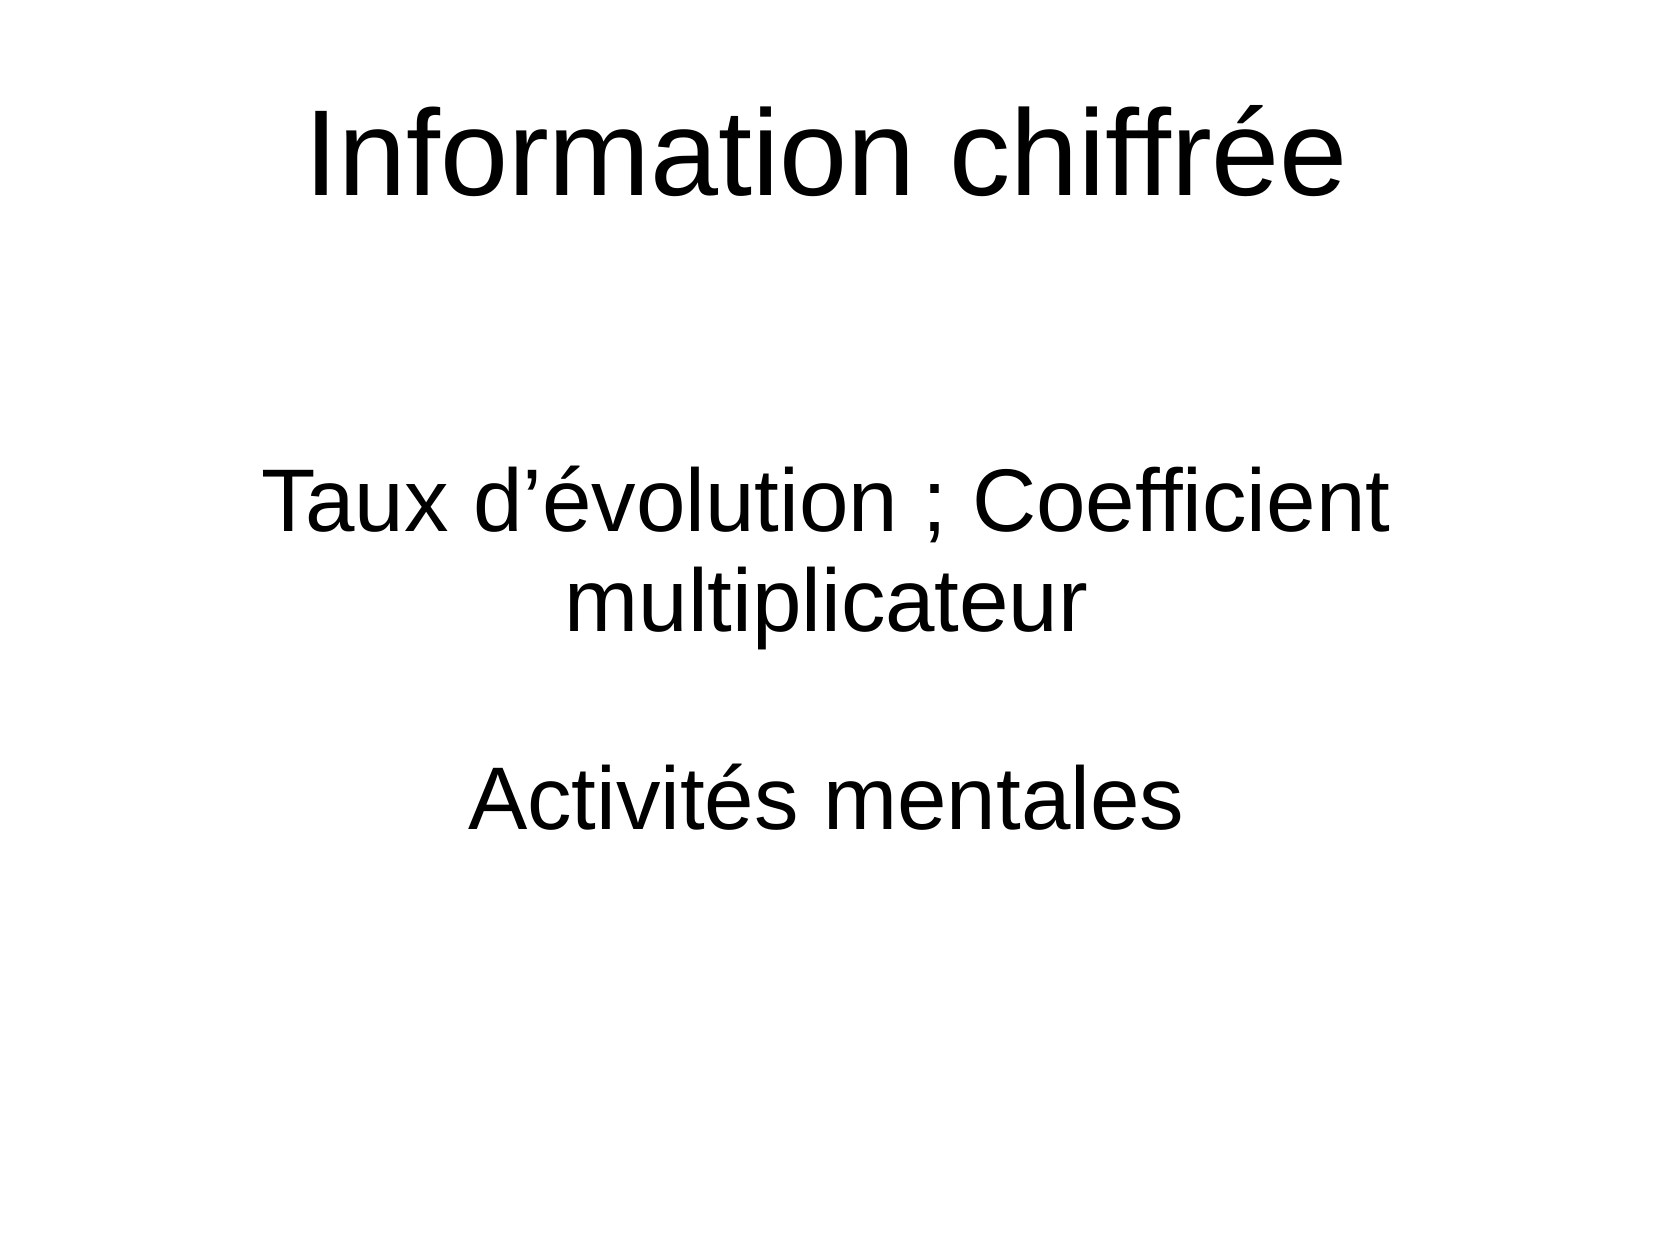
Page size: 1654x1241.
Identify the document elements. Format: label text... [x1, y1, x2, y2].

subtitle Taux d’évolution ; Coefficient multiplicateur Activités mentales [82, 290, 1571, 1010]
title Information chiffrée [82, 49, 1571, 257]
